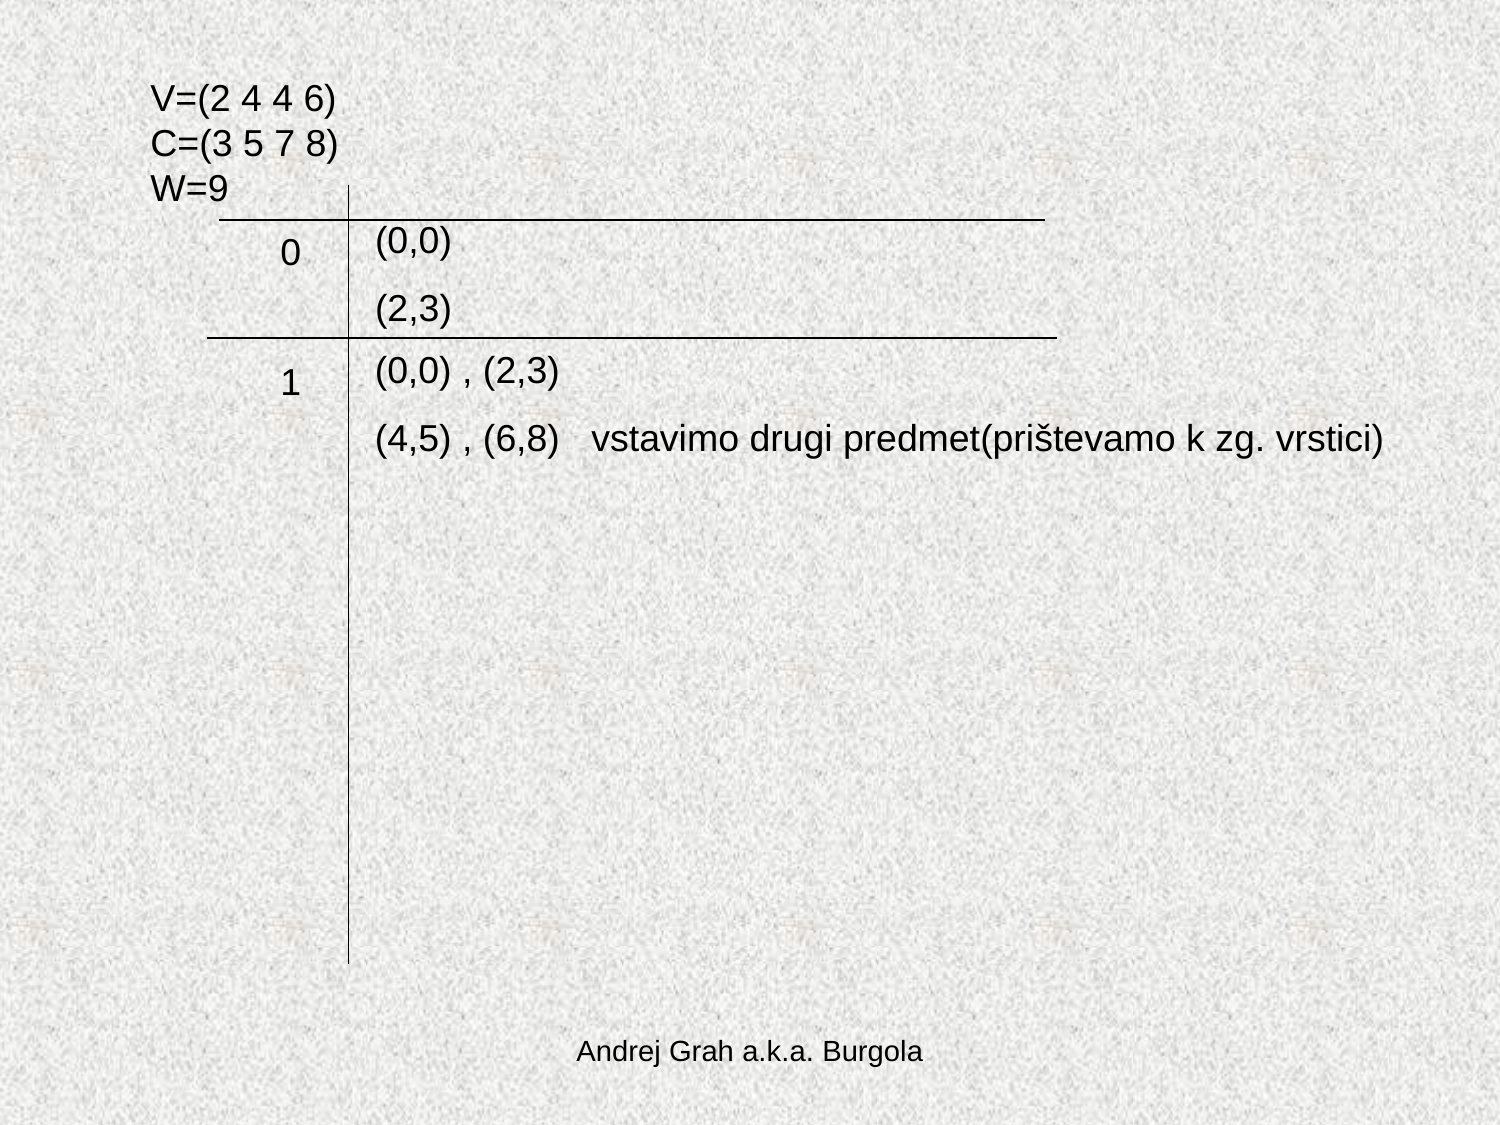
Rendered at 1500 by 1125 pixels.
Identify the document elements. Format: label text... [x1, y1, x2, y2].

picture [349, 221, 360, 337]
text_box Andrej Grah a.k.a. Burgola [512, 1024, 988, 1103]
text_box V=(2 4 4 6) C=(3 5 7 8) W=9 [135, 66, 396, 217]
text_box (0,0) (2,3) [360, 207, 1247, 337]
text_box (0,0) , (2,3) (4,5) , (6,8) vstavimo drugi predmet(prištevamo k zg. vrstici) [360, 337, 1500, 467]
picture [0, 0, 1500, 1125]
text_box 1 [265, 349, 314, 411]
text_box 0 [265, 219, 337, 281]
